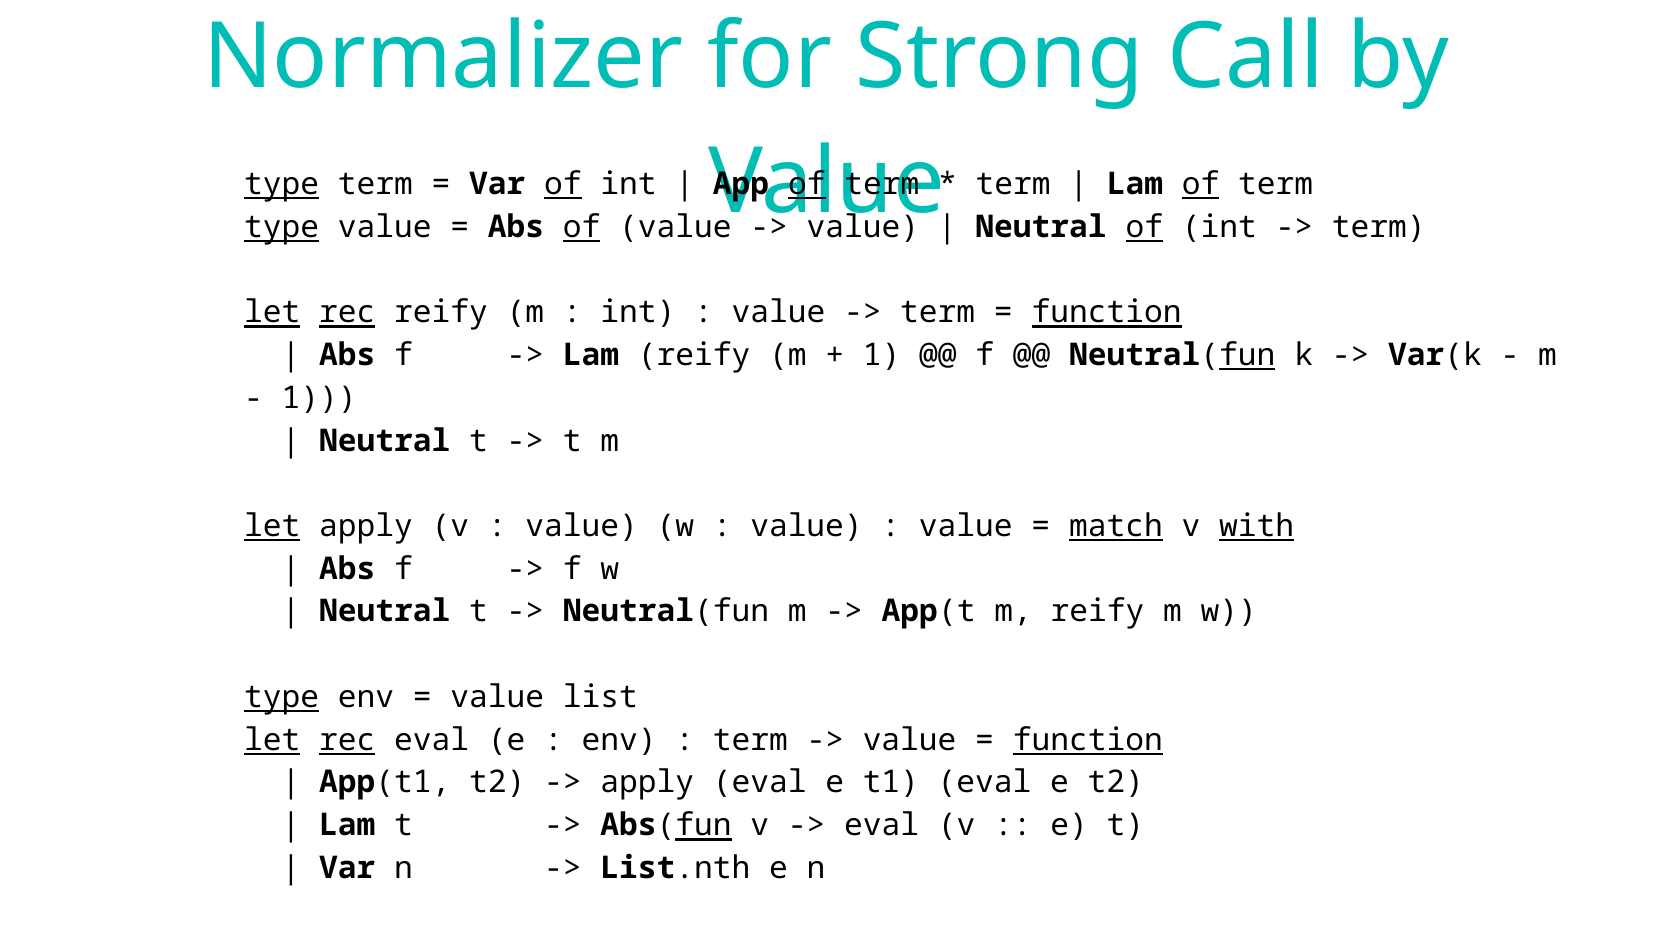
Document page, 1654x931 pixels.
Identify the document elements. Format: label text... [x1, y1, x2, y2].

text_box type term = Var of int | App of term * term | Lam of term type value = Abs of (value -> value) | Neutral of (int -> term) let rec reify (m : int) : value -> term = function | Abs f -> Lam (reify (m + 1) @@ f @@ Neutral(fun k -> Var(k - m - 1))) | Neutral t -> t m let apply (v : value) (w : value) : value = match v with | Abs f -> f w | Neutral t -> Neutral(fun m -> App(t m, reify m w)) type env = value list let rec eval (e : env) : term -> value = function | App(t1, t2) -> apply (eval e t1) (eval e t2) | Lam t -> Abs(fun v -> eval (v :: e) t) | Var n -> List.nth e n let normalize (t : term) : term = reify 0 @@ eval [] t [229, 153, 1589, 920]
title Normalizer for Strong Call by Value [82, 37, 1571, 193]
